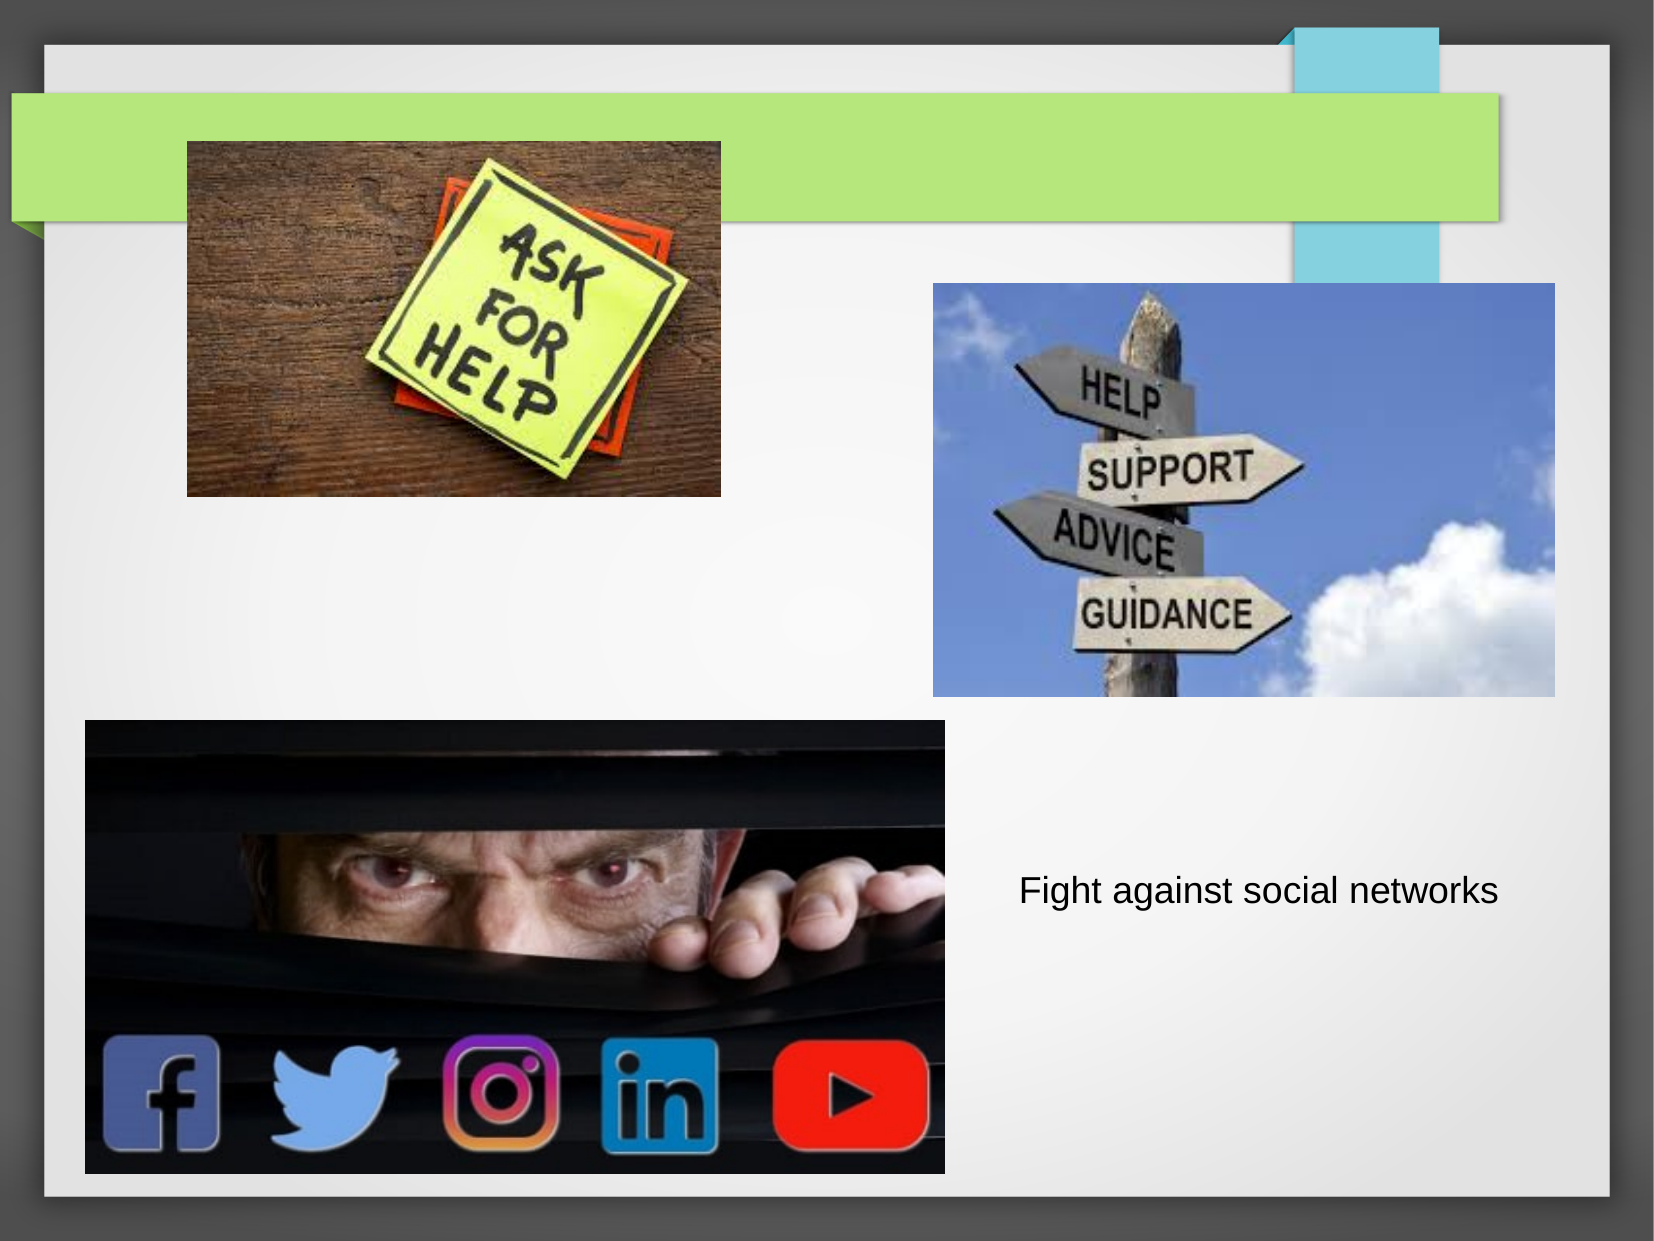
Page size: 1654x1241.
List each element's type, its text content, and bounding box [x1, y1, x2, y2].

text_box Fight against social networks [1003, 862, 1583, 920]
picture [0, 0, 1654, 1241]
